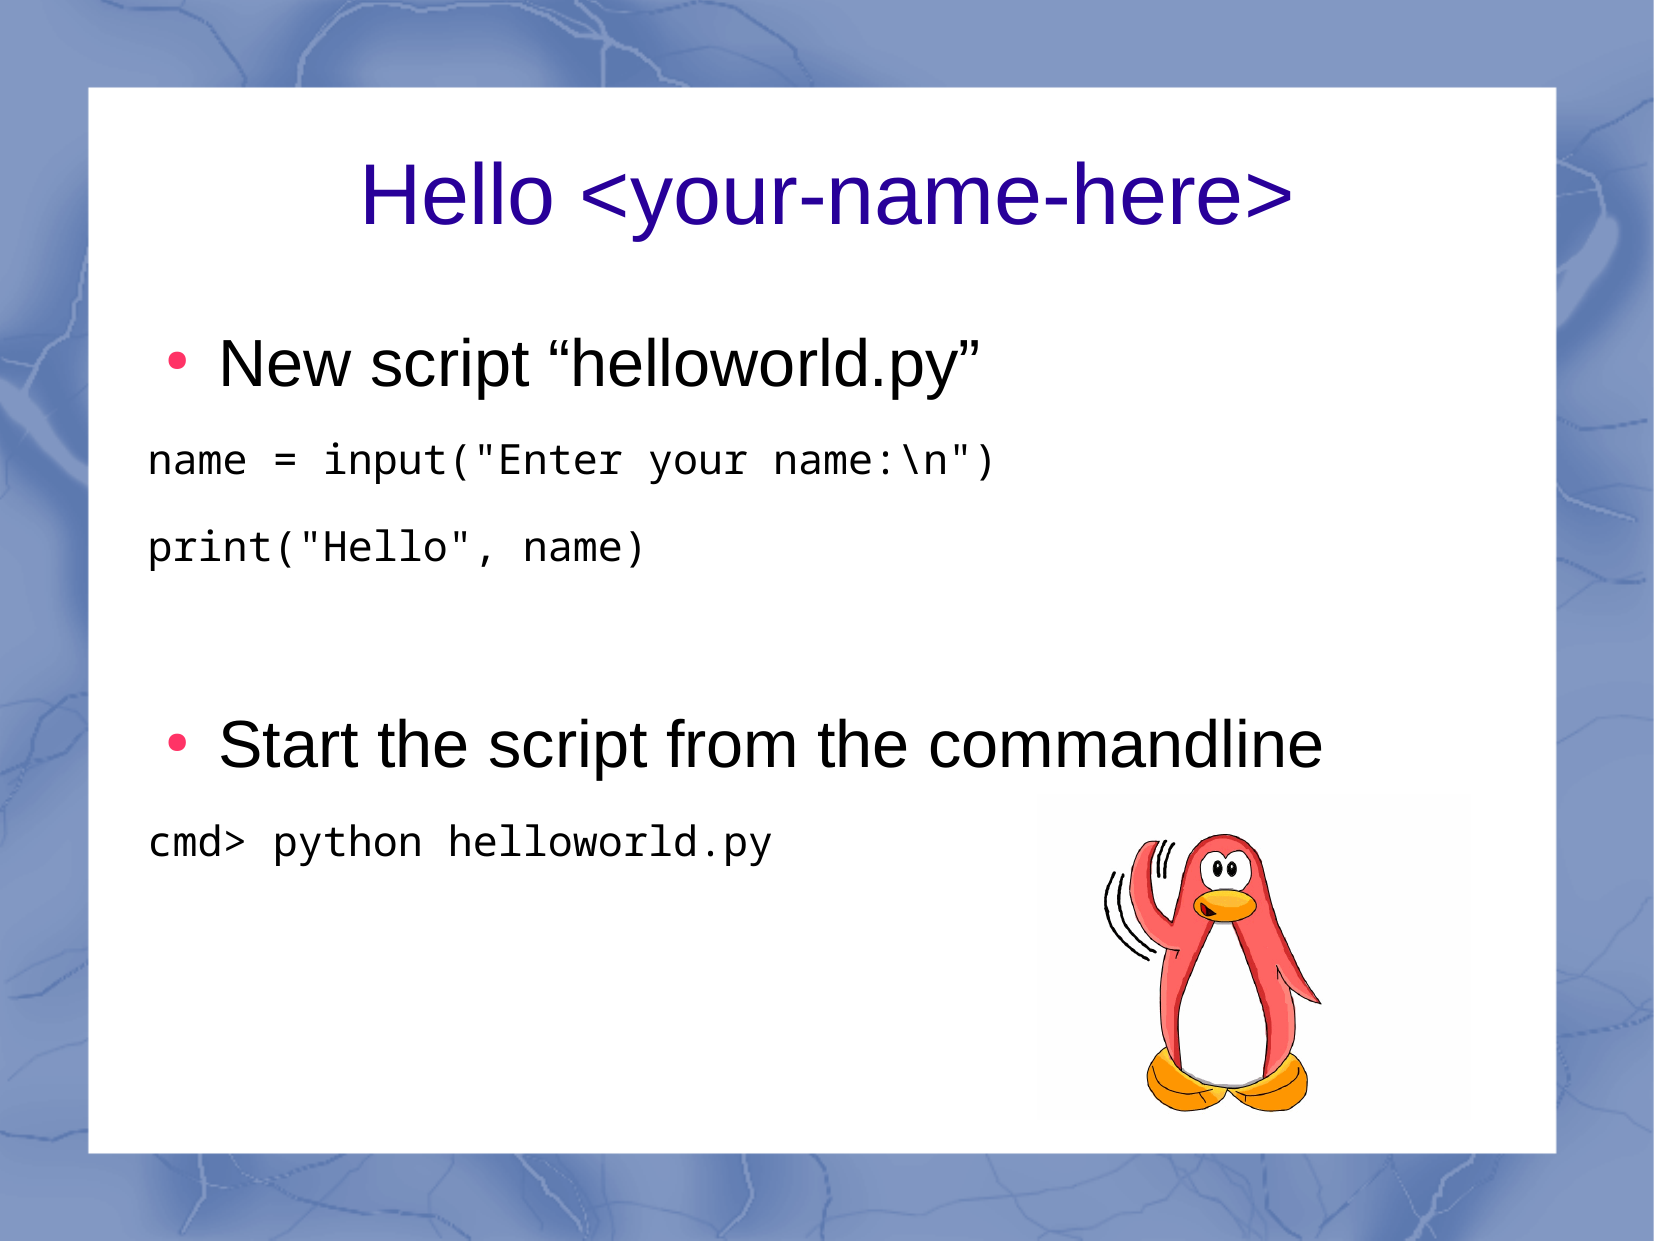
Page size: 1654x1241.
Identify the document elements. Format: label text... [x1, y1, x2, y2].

picture [0, 0, 1654, 1241]
title Hello <your-name-here> [118, 90, 1536, 298]
list New script “helloworld.py” name = input("Enter your name:\n") print("Hello", name) Start the script from the commandline cmd> python helloworld.py [147, 325, 1506, 1031]
